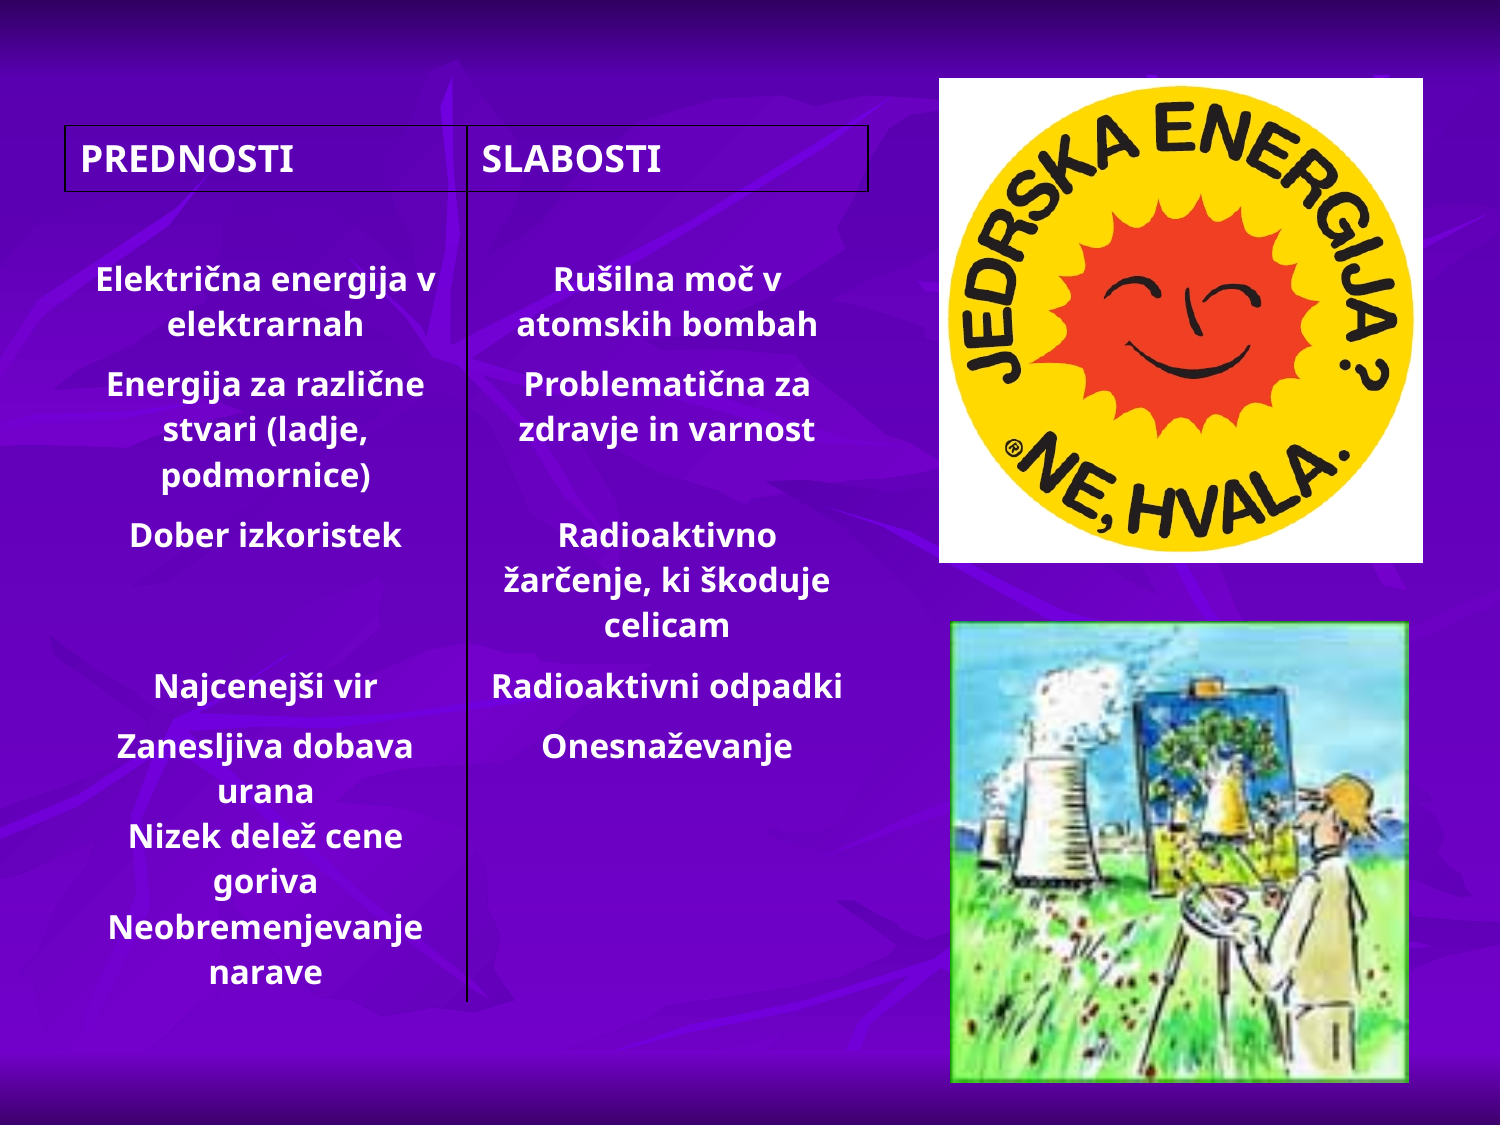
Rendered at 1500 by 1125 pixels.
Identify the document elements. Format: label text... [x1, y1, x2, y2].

table_cell Energija za različne stvari (ladje, podmornice) [65, 354, 466, 504]
table_cell Radioaktivni odpadki [468, 655, 868, 715]
table_cell Onesnaževanje [468, 715, 868, 1002]
table_cell Problematična za zdravje in varnost [468, 354, 868, 504]
table_cell Rušilna moč v atomskih bombah [468, 248, 868, 354]
table_cell [468, 192, 868, 248]
table_header SLABOSTI [468, 126, 867, 191]
table_cell Zanesljiva dobava urana Nizek delež cene goriva Neobremenjevanje narave [65, 715, 466, 1002]
table_cell Električna energija v elektrarnah [65, 248, 466, 354]
picture [939, 78, 1423, 563]
table_cell Dober izkoristek [65, 504, 466, 655]
table_header PREDNOSTI [66, 126, 466, 191]
table_cell Najcenejši vir [65, 655, 466, 715]
table_cell Radioaktivno žarčenje, ki škoduje celicam [468, 504, 868, 655]
table_cell [65, 192, 466, 248]
picture [950, 621, 1409, 1083]
